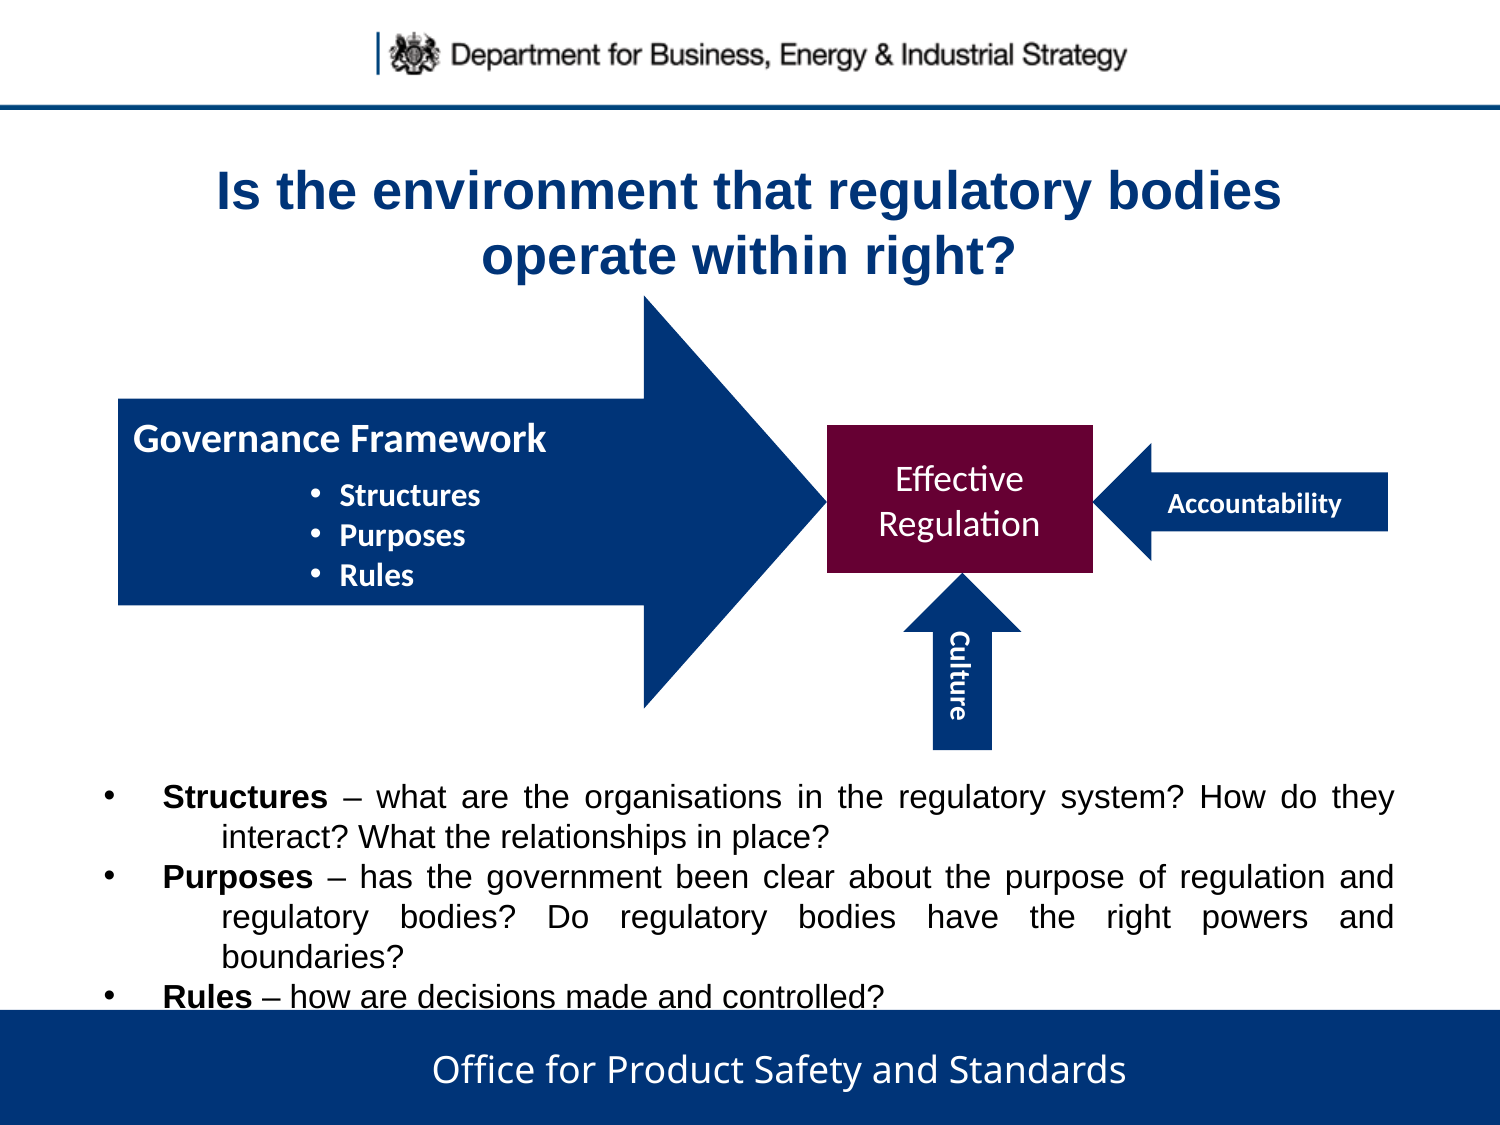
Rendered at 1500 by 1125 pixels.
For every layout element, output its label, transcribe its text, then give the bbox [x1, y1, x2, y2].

text_box Governance Framework Structures Purposes Rules [118, 295, 827, 709]
text_box Office for Product Safety and Standards [0, 1009, 1500, 1125]
text_box Effective Regulation [827, 425, 1093, 573]
text_box Structures – what are the organisations in the regulatory system? How do they interact? What the relationships in place? Purposes – has the government been clear about the purpose of regulation and regulatory bodies? Do regulatory bodies have the right powers and boundaries? Rules – how are decisions made and controlled? [88, 767, 1412, 985]
text_box Is the environment that regulatory bodies operate within right? [88, 147, 1412, 266]
picture [0, 0, 1500, 110]
text_box Culture [903, 572, 1022, 751]
text_box Accountability [1092, 442, 1388, 562]
